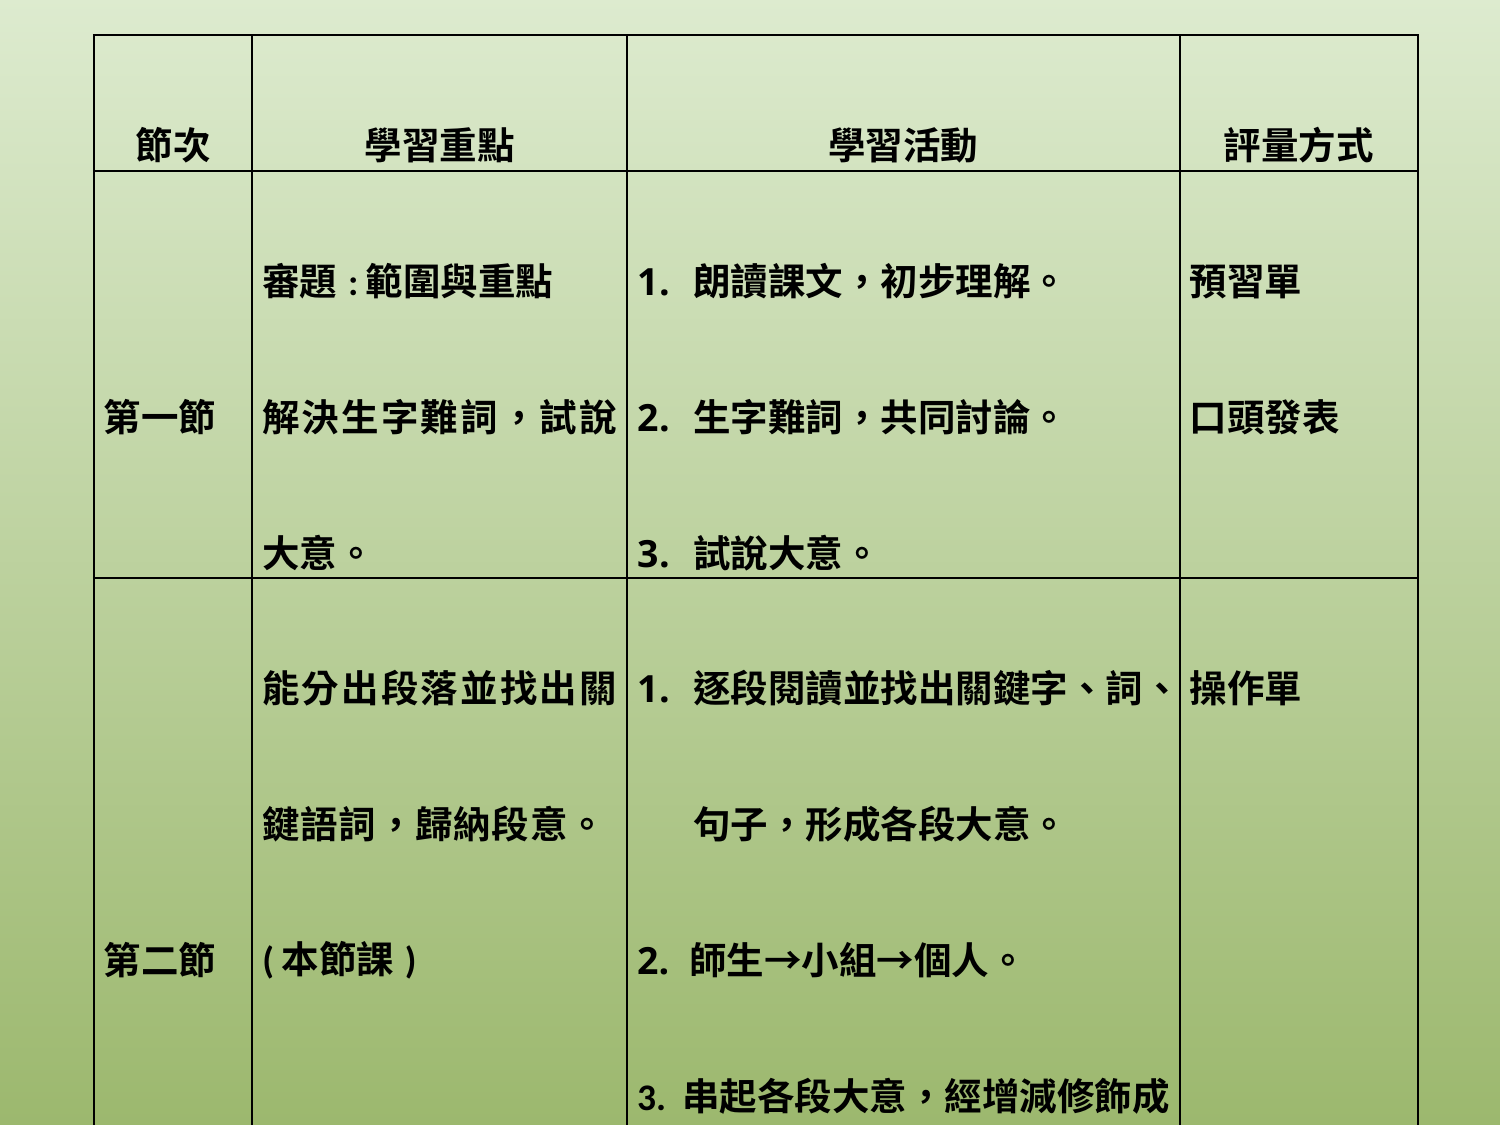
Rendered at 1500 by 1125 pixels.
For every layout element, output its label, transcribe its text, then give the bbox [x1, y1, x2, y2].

table_header 學習重點 [253, 36, 626, 170]
table_cell 朗讀課文，初步理解。 生字難詞，共同討論。 試說大意。 [628, 172, 1179, 577]
table_cell 審題:範圍與重點 解決生字難詞，試說大意。 [253, 172, 626, 577]
table_cell 第二節 [95, 579, 251, 1125]
table_cell 預習單 口頭發表 [1181, 172, 1417, 577]
table_header 評量方式 [1181, 36, 1417, 170]
table_header 節次 [95, 36, 251, 170]
table_cell 逐段閱讀並找出關鍵字、詞、句子，形成各段大意。 2. 師生→小組→個人。 3. 串起各段大意，經增減修飾成為 全課大意。 [628, 579, 1179, 1125]
table_cell 第一節 [95, 172, 251, 577]
table_cell 能分出段落並找出關鍵語詞，歸納段意。(本節課) [253, 579, 626, 1125]
table_cell 操作單 [1181, 579, 1417, 1125]
table_header 學習活動 [628, 36, 1179, 170]
